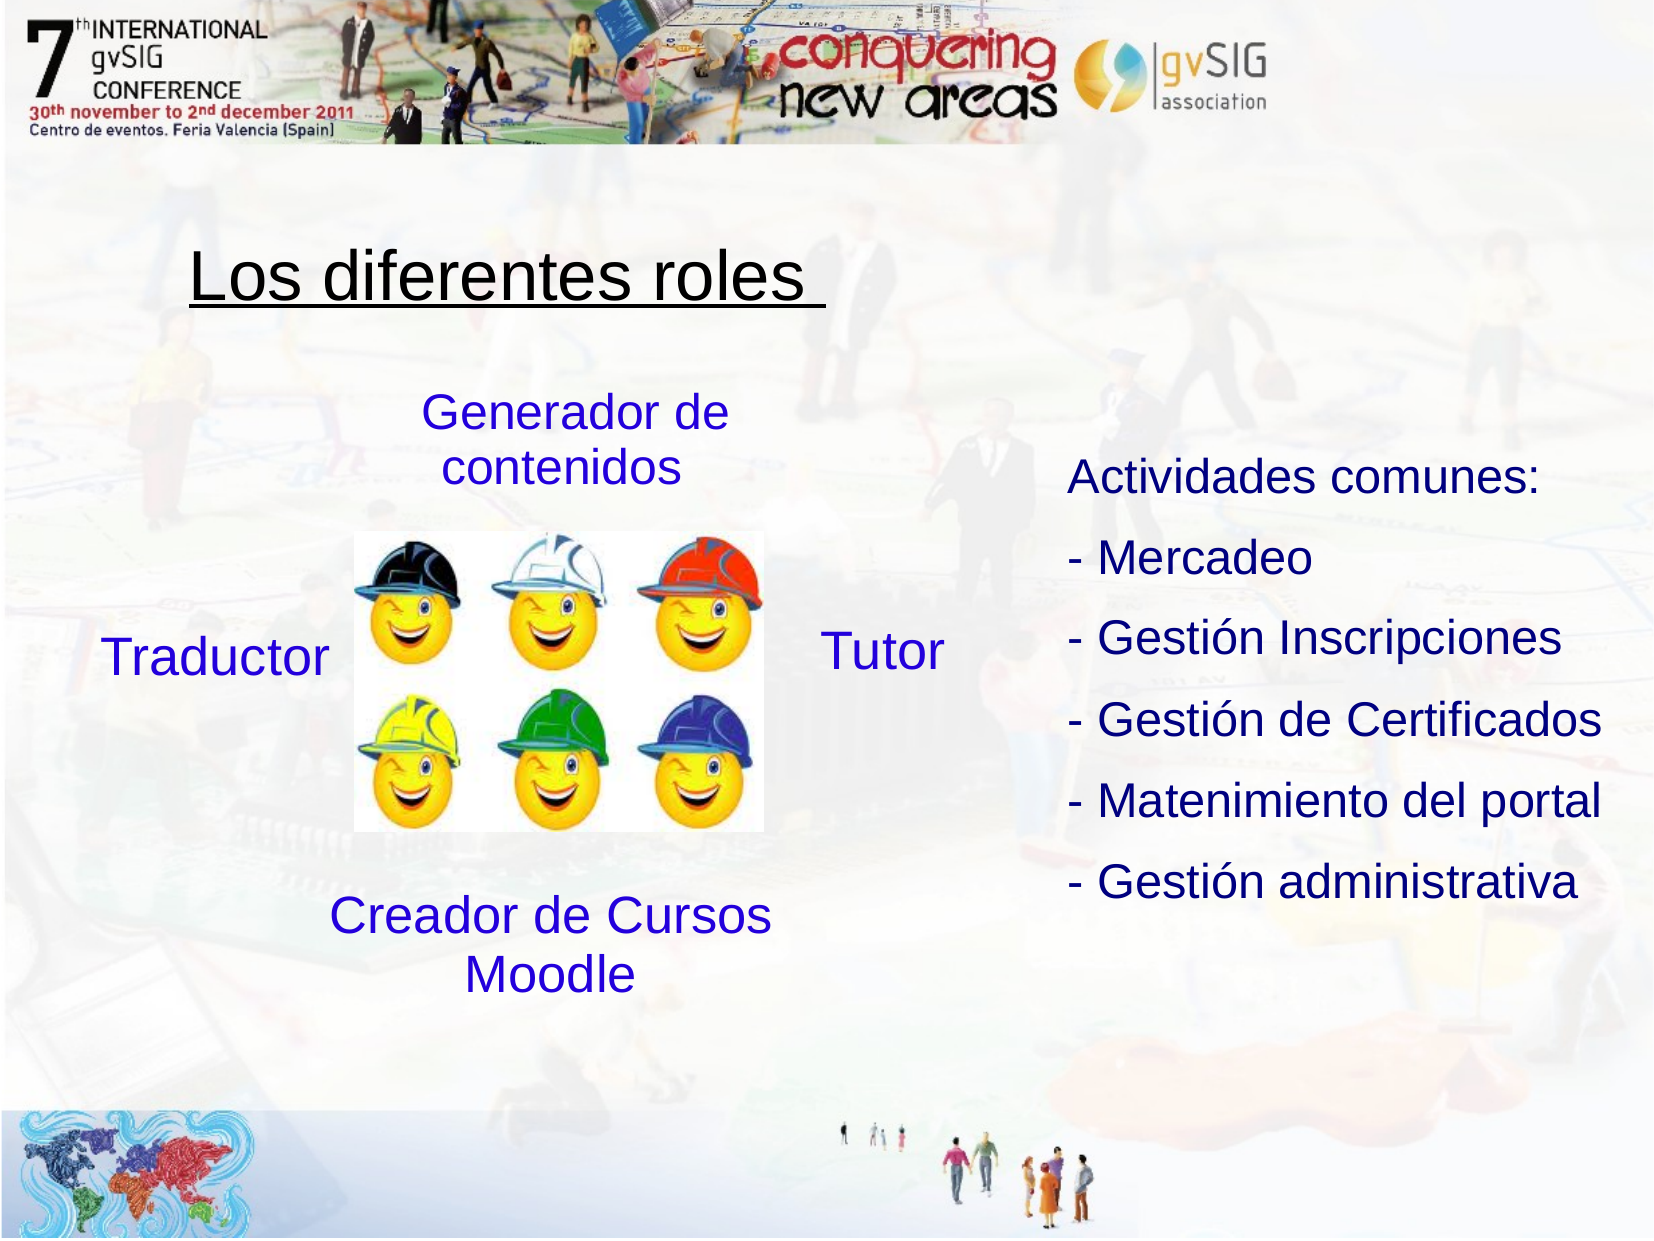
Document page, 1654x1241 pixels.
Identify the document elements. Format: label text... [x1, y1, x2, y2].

list Los diferentes roles [118, 236, 1518, 625]
list Actividades comunes: - Mercadeo - Gestión Inscripciones - Gestión de Certificados - Matenimiento del portal - Gestión administrativa [1003, 448, 1625, 1069]
list Creador de Cursos Moodle [206, 885, 827, 1004]
list Los diferentes roles [118, 739, 1003, 945]
list Tutor [750, 620, 1003, 739]
list Traductor [29, 625, 355, 745]
list Generador de contenidos [313, 383, 768, 502]
picture [1, 0, 1654, 1238]
